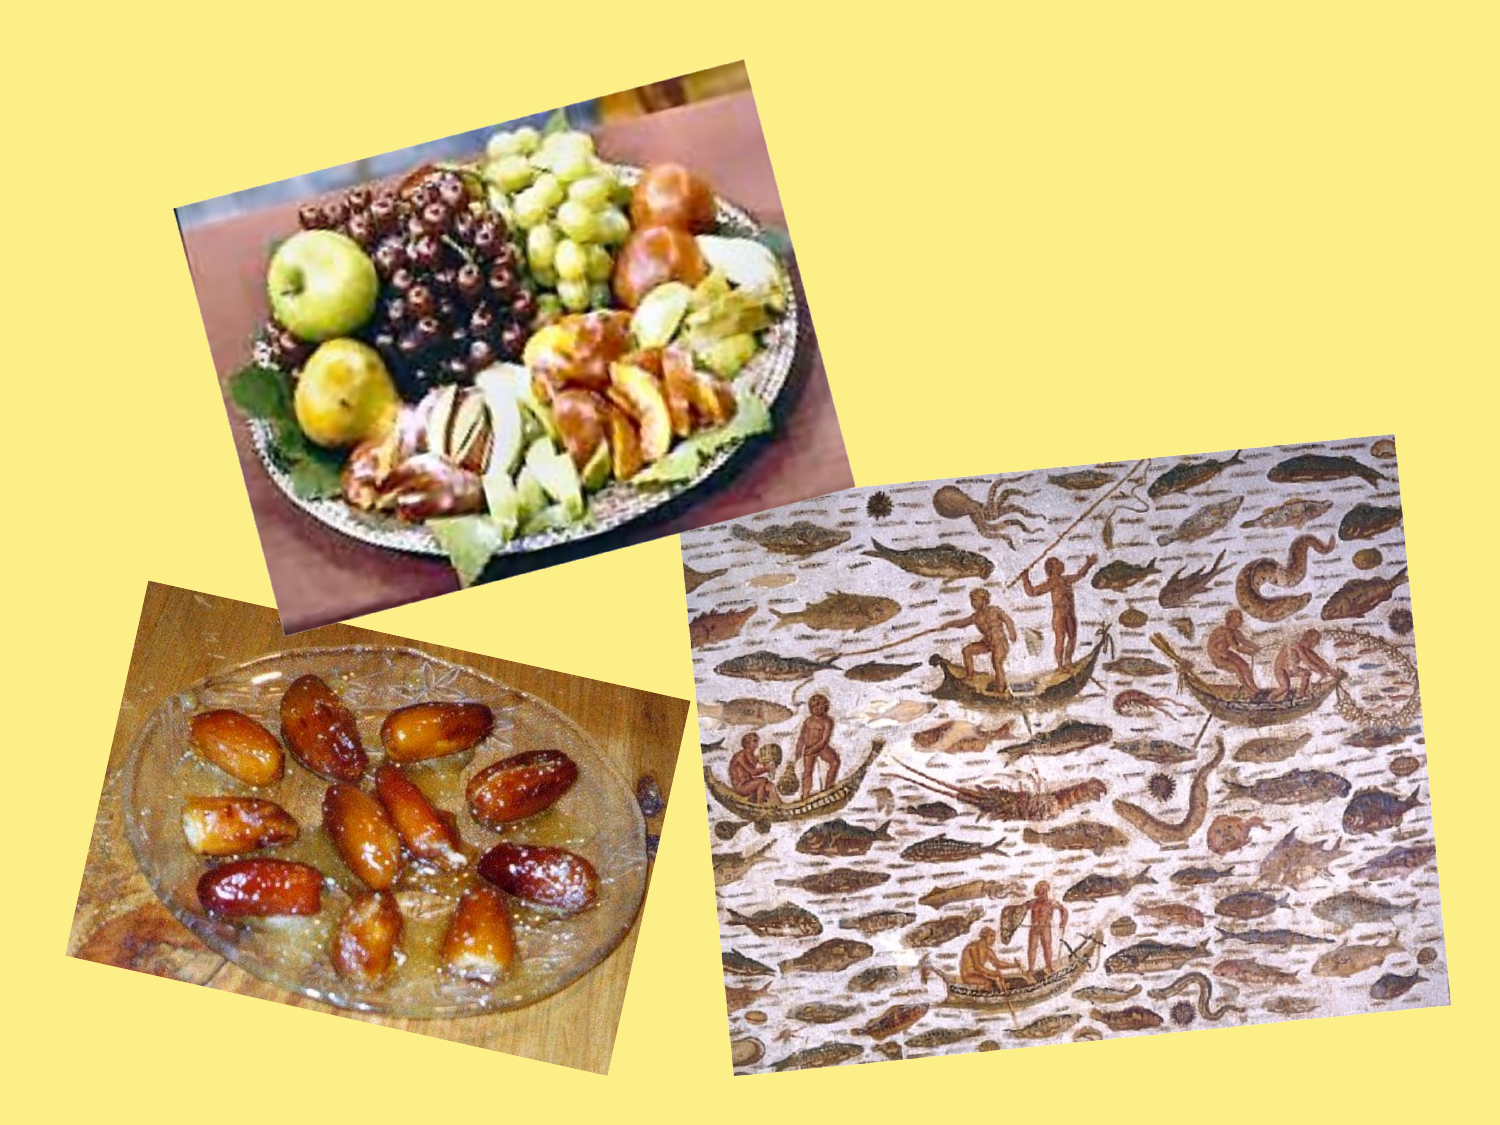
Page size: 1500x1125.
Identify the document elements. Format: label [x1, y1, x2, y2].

picture [65, 58, 1451, 1076]
